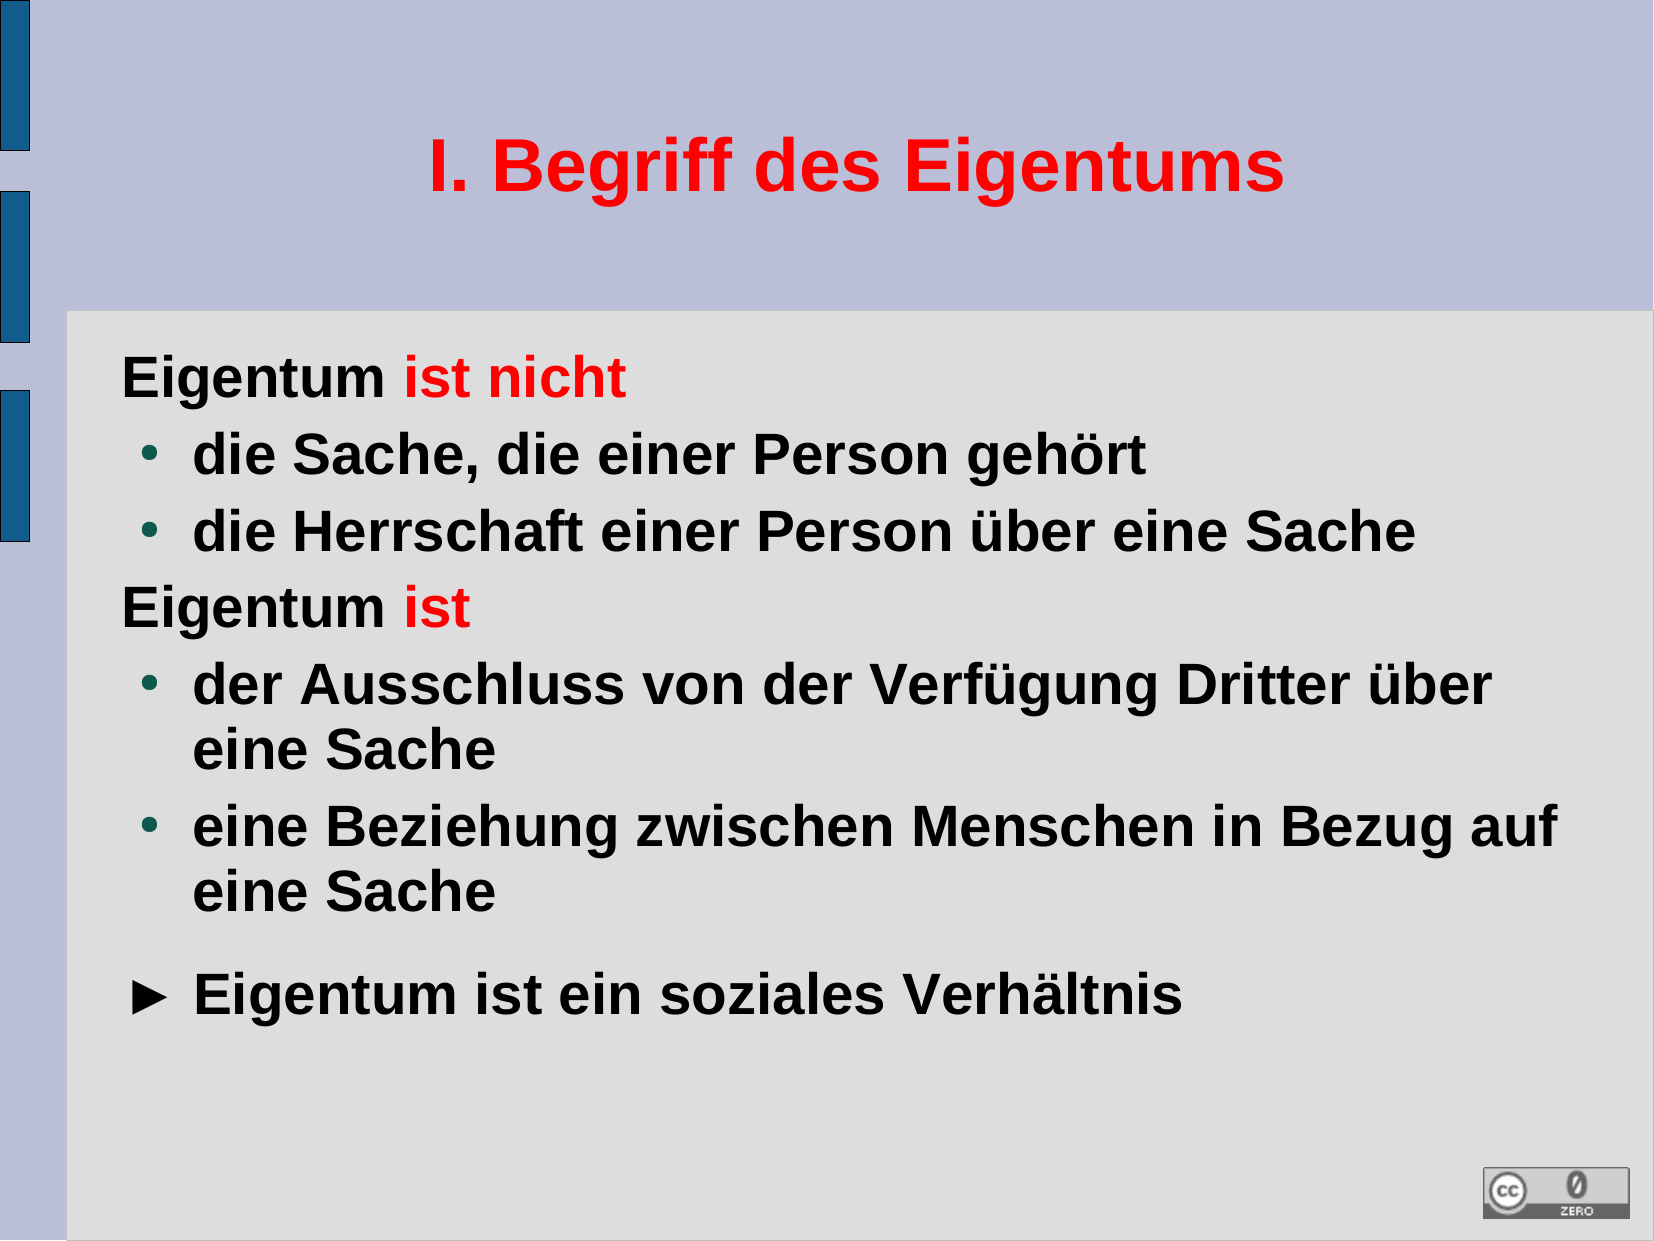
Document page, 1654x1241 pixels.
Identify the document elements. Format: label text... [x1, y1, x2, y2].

list Eigentum ist nicht die Sache, die einer Person gehört die Herrschaft einer Person über eine Sache Eigentum ist der Ausschluss von der Verfügung Dritter über eine Sache eine Beziehung zwischen Menschen in Bezug auf eine Sache ► Eigentum ist ein soziales Verhältnis [121, 344, 1595, 1112]
title I. Begriff des Eigentums [121, 61, 1595, 269]
picture [1483, 1167, 1630, 1219]
